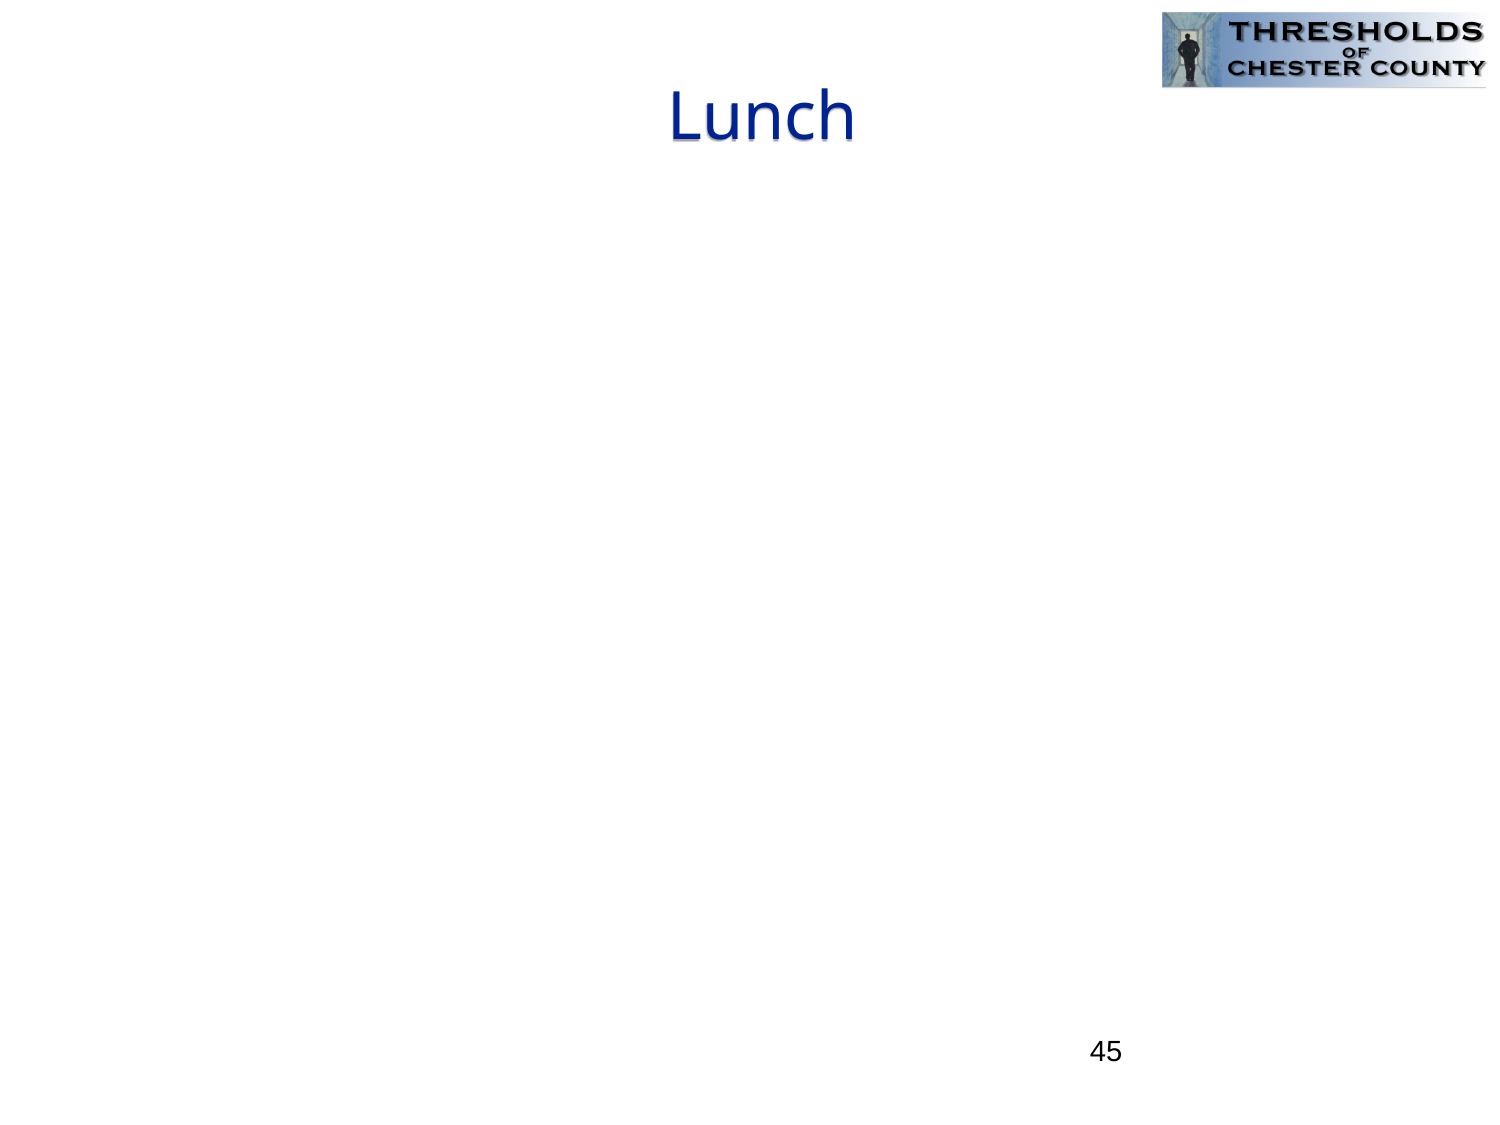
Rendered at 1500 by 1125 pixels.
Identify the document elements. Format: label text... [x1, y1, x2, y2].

text_box 45 [1074, 1025, 1388, 1101]
title Lunch [212, 62, 1313, 163]
